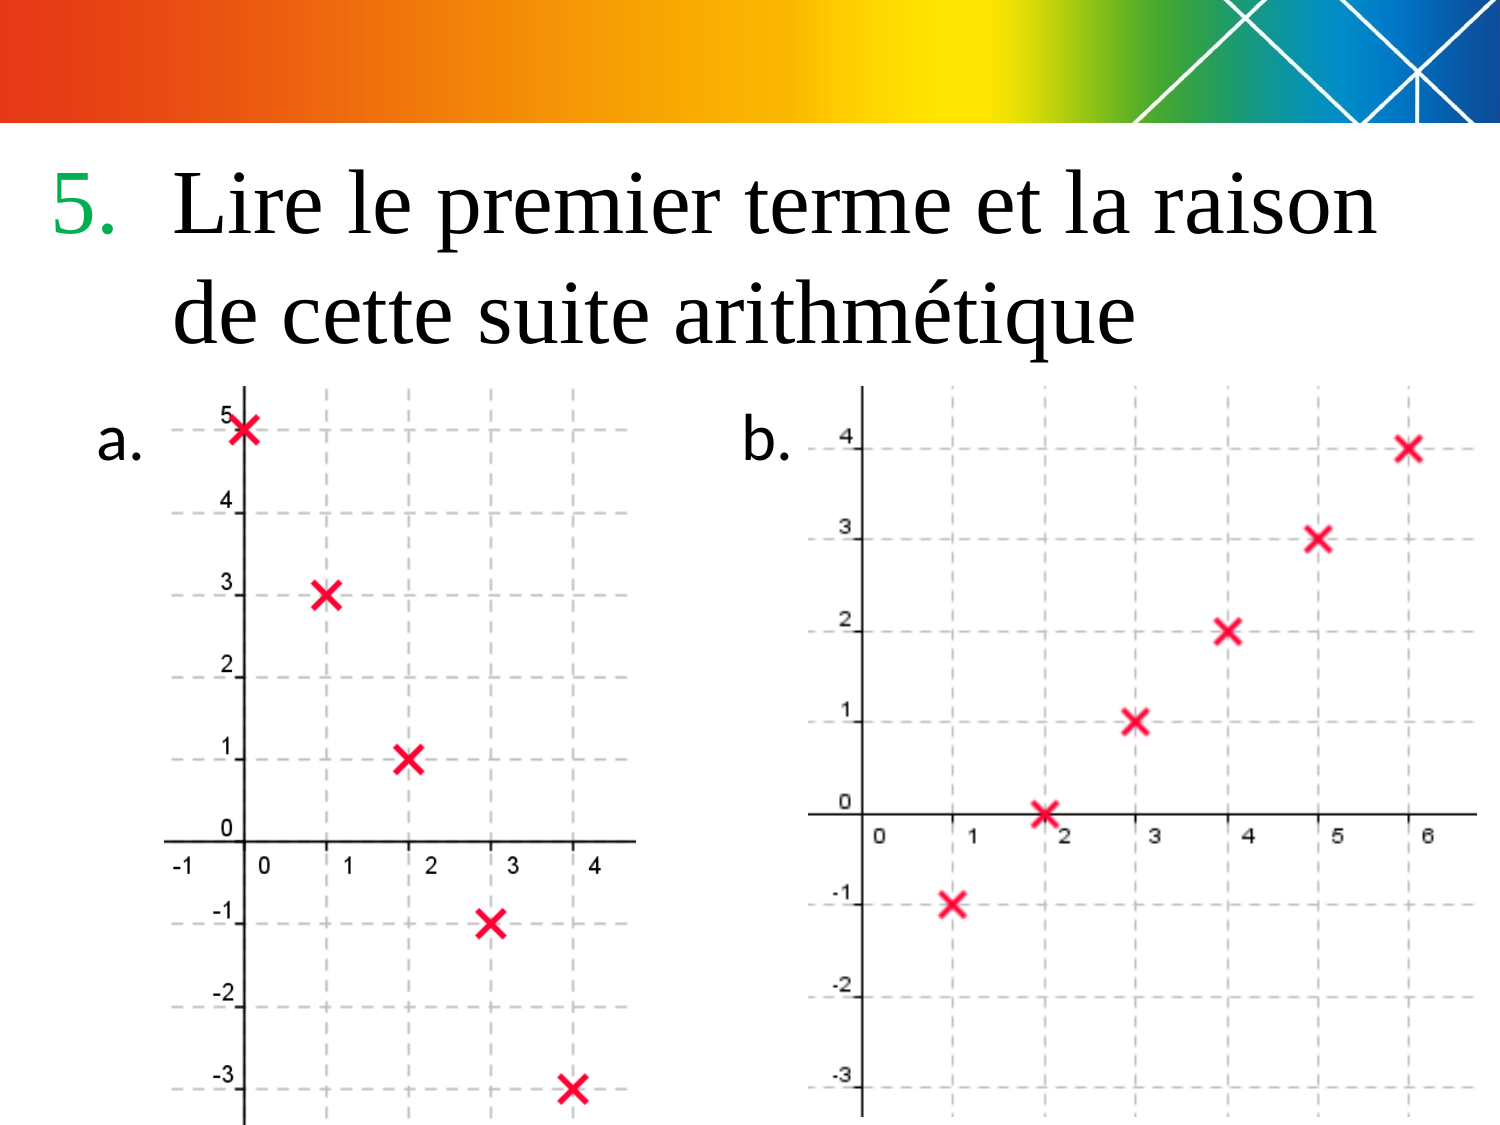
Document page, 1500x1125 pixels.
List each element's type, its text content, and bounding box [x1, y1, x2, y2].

picture [0, 0, 1358, 123]
picture [808, 386, 1477, 1117]
title Lire le premier terme et la raison de cette suite arithmétique [35, 164, 1500, 340]
picture [164, 386, 636, 1125]
picture [1340, 0, 1500, 123]
text_box b. [726, 386, 808, 642]
text_box a. [81, 386, 164, 642]
